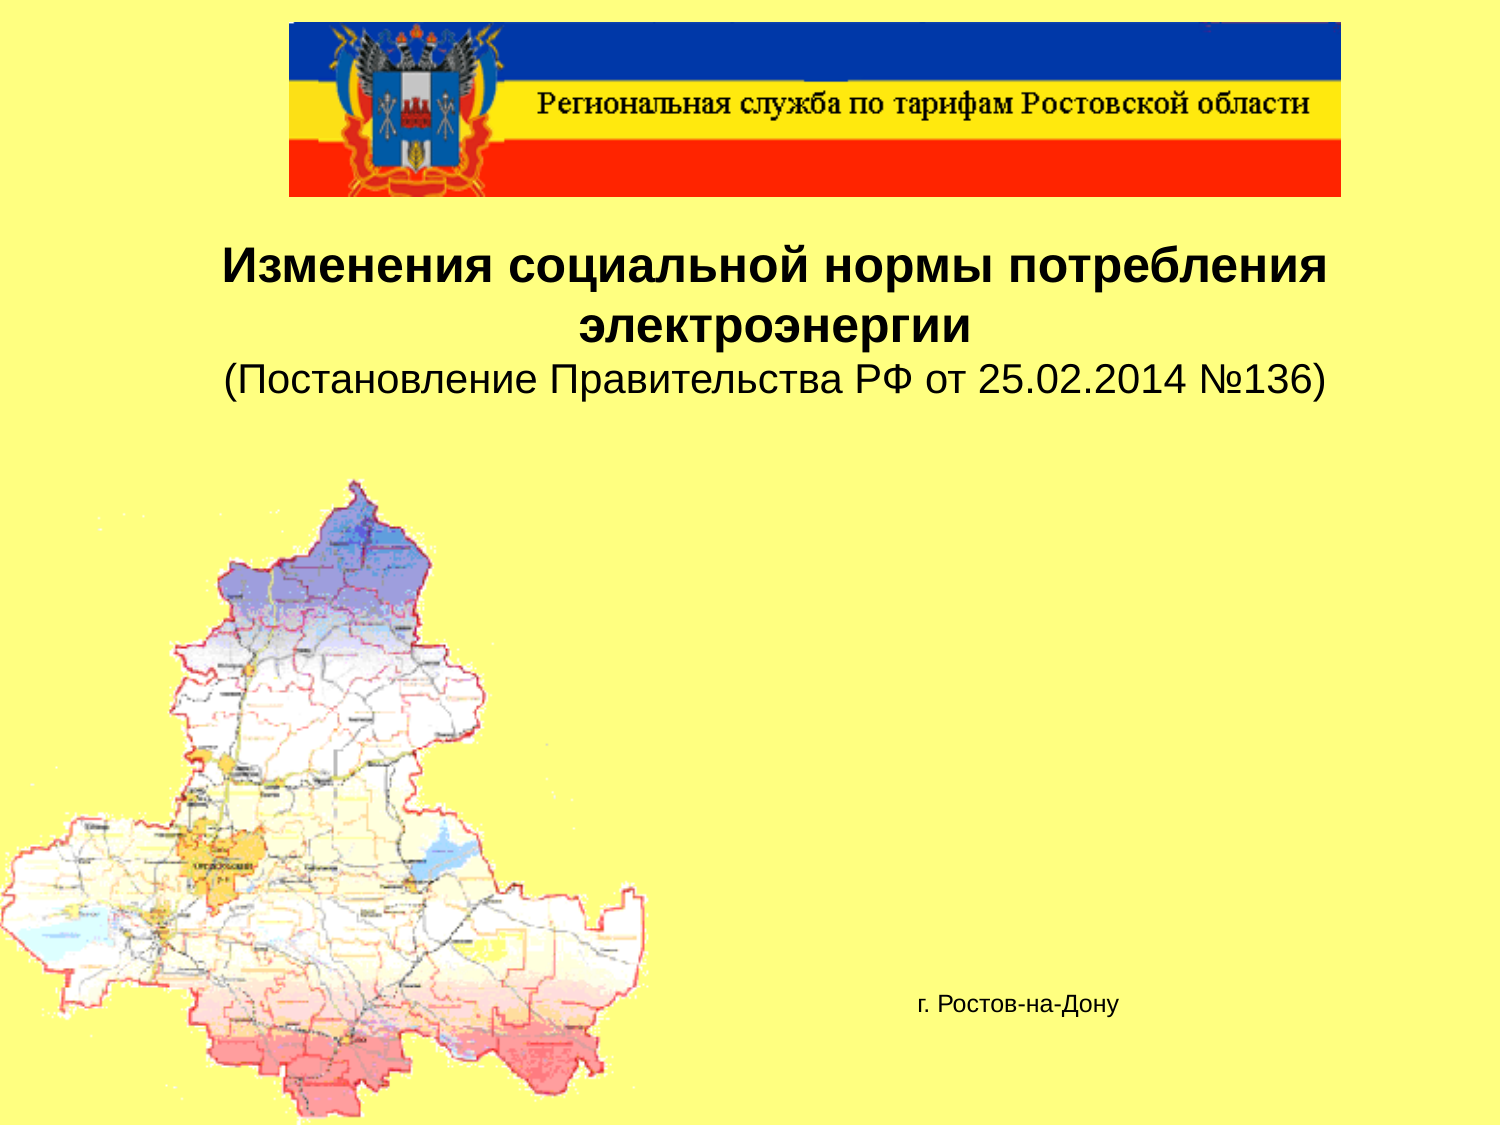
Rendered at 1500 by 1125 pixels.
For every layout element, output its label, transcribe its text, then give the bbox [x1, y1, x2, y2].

title Изменения социальной нормы потребления электроэнергии (Постановление Правительства РФ от 25.02.2014 №136) [100, 224, 1450, 469]
picture [0, 0, 1500, 1125]
subtitle г. Ростов-на-Дону [536, 950, 1500, 1057]
